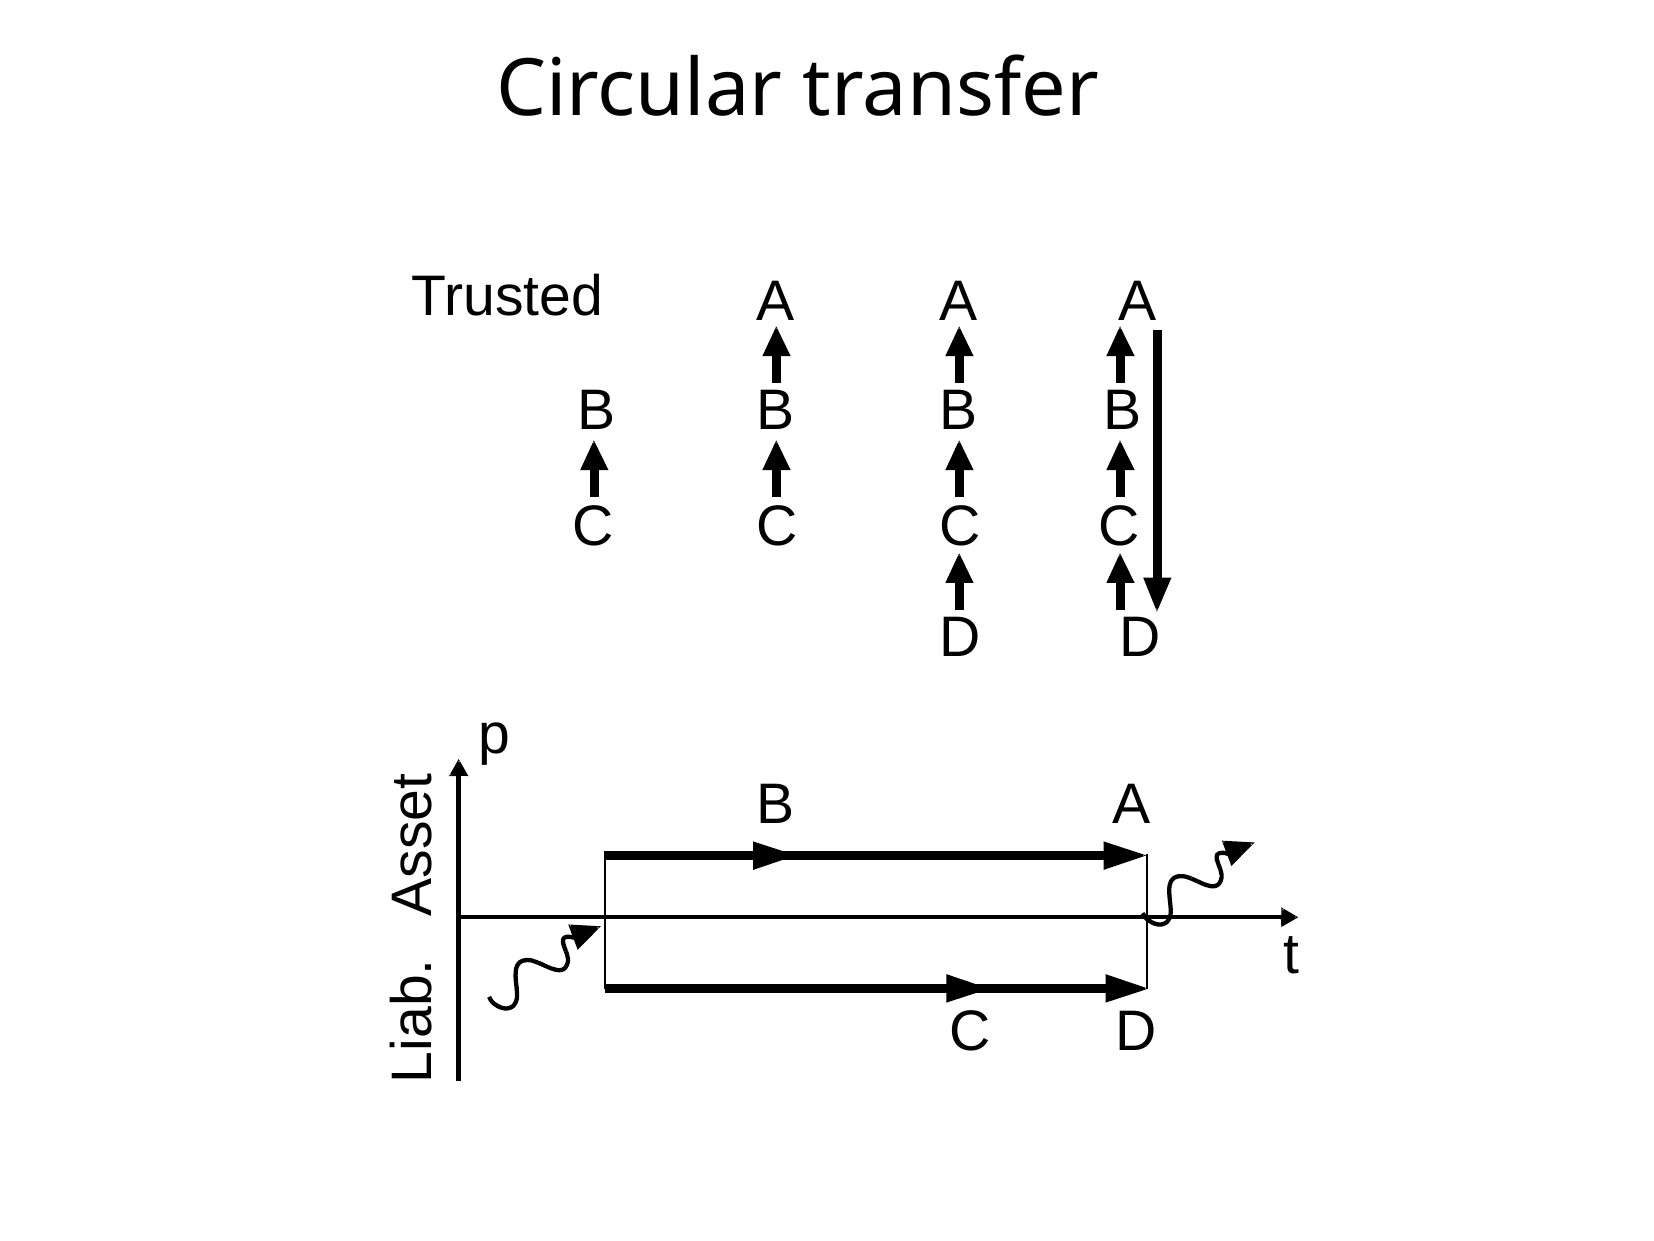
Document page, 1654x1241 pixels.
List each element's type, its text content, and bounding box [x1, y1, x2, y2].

text_box B [577, 378, 636, 445]
text_box Circular transfer [496, 31, 1157, 128]
text_box Liab. [379, 954, 445, 1084]
text_box [580, 440, 609, 494]
text_box [945, 553, 974, 605]
text_box [1106, 440, 1135, 497]
text_box B [756, 378, 816, 445]
text_box t [1283, 922, 1342, 989]
text_box Trusted [411, 263, 610, 330]
text_box B [756, 772, 815, 839]
text_box Asset [379, 767, 445, 917]
text_box [762, 326, 791, 378]
text_box C [756, 494, 816, 561]
text_box [1106, 326, 1135, 378]
text_box A [939, 268, 999, 335]
text_box p [479, 702, 538, 769]
text_box A [1112, 772, 1171, 839]
text_box C [949, 998, 1009, 1065]
text_box [1143, 330, 1172, 605]
text_box D [1115, 998, 1174, 1065]
text_box [945, 326, 974, 378]
text_box [487, 924, 601, 1011]
text_box B [939, 378, 999, 445]
text_box C [572, 494, 631, 561]
text_box [449, 759, 1299, 1081]
text_box [945, 440, 974, 497]
text_box B [1103, 378, 1153, 445]
text_box D [939, 605, 999, 672]
text_box A [756, 268, 816, 335]
text_box A [1118, 268, 1177, 335]
text_box [1106, 553, 1135, 610]
text_box C [1098, 494, 1153, 561]
text_box D [1119, 605, 1179, 672]
text_box [762, 440, 791, 494]
text_box C [939, 494, 999, 561]
